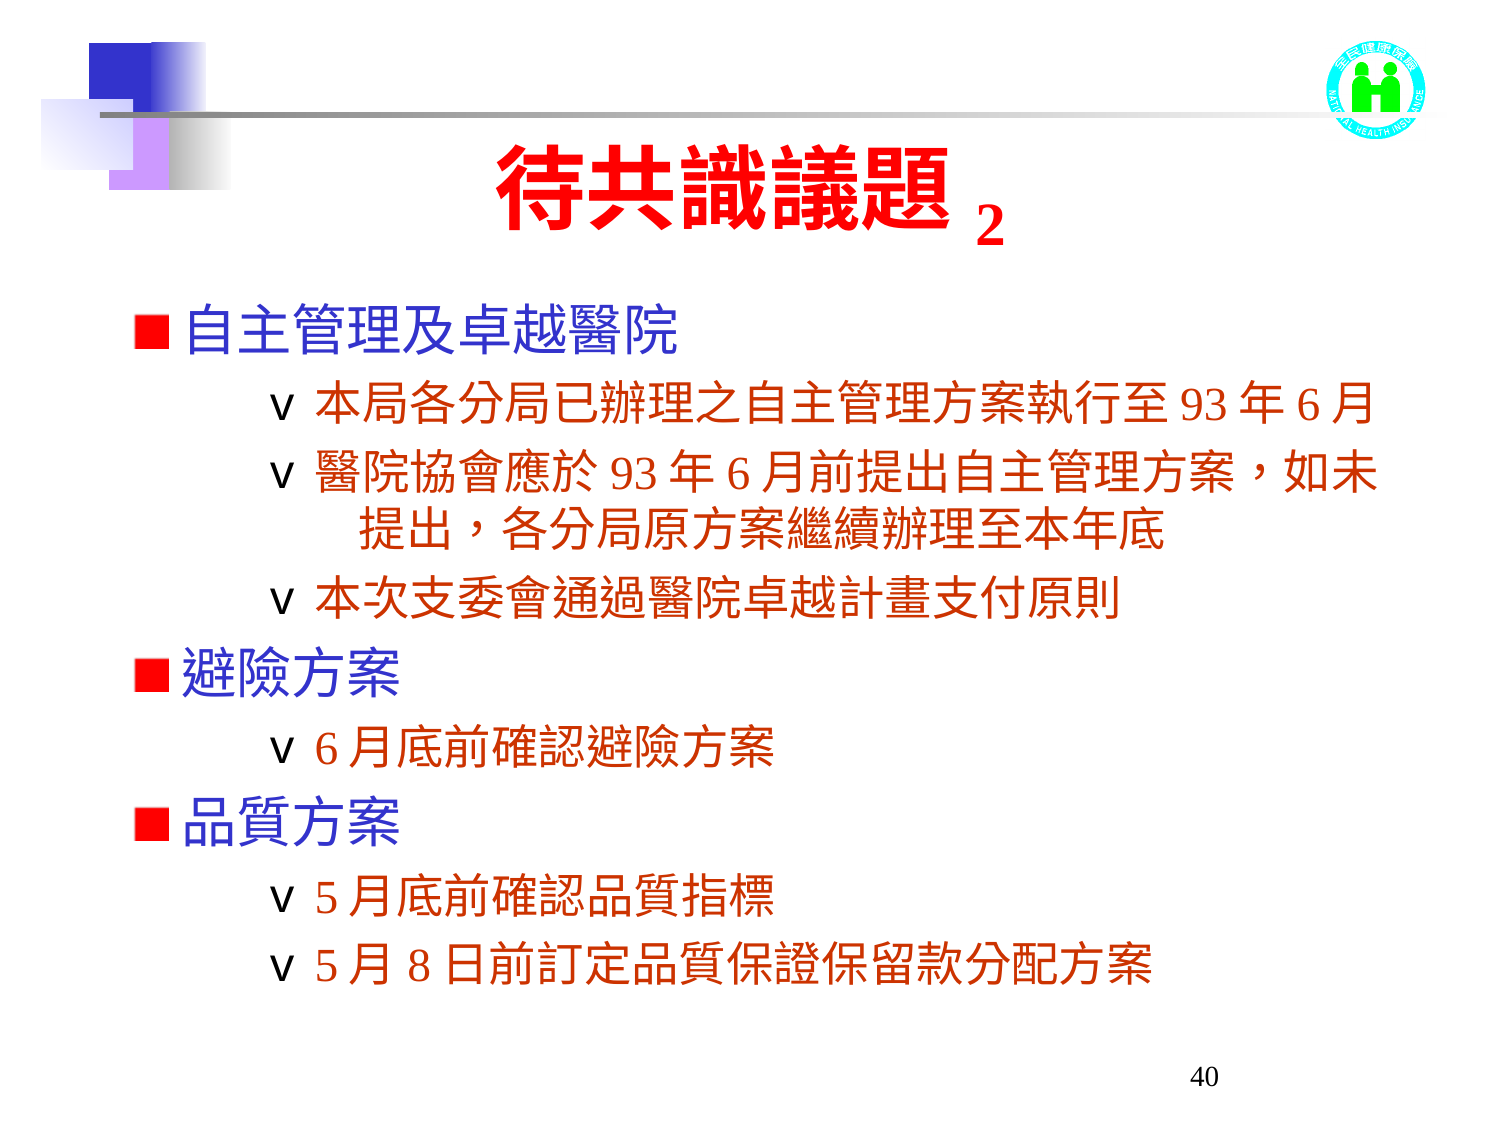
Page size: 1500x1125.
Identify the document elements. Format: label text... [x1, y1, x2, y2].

text_box [1175, 1050, 1488, 1125]
list 自主管理及卓越醫院 本局各分局已辦理之自主管理方案執行至93年6月 醫院協會應於93年6月前提出自主管理方案，如未提出，各分局原方案繼續辦理至本年底 本次支委會通過醫院卓越計畫支付原則 避險方案 6月底前確認避險方案 品質方案 5月底前確認品質指標 5月8日前訂定品質保證保留款分配方案 [112, 287, 1401, 1063]
title 待共識議題2 [112, 99, 1388, 287]
